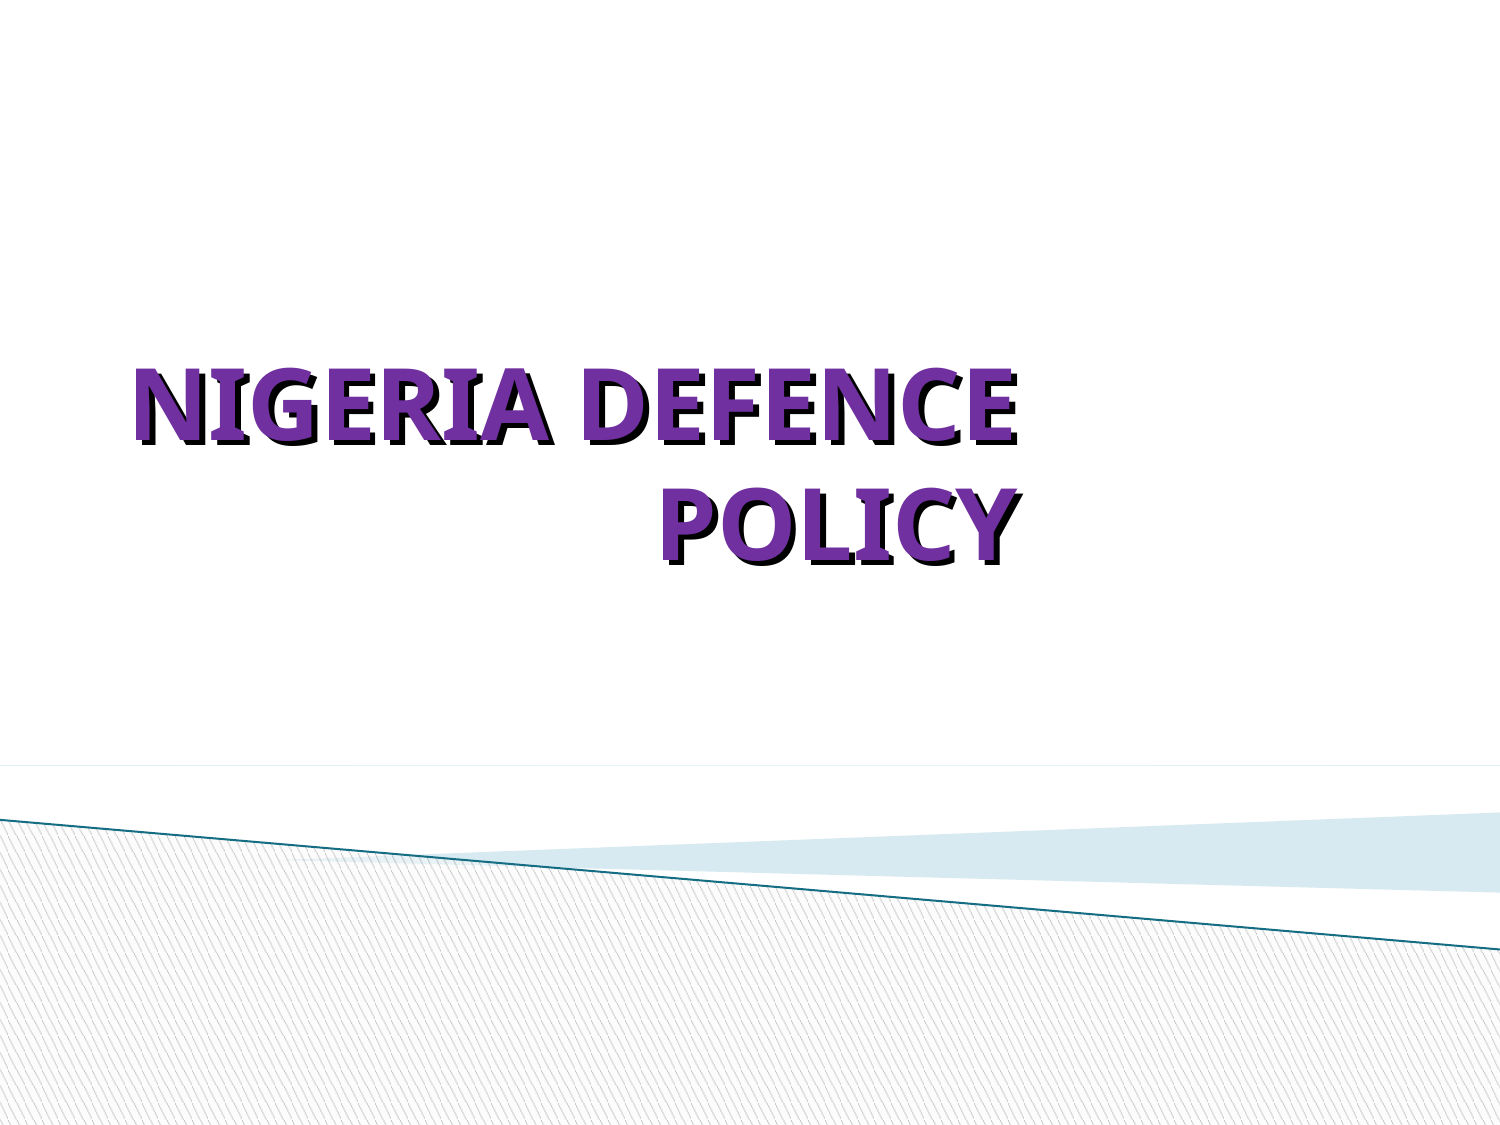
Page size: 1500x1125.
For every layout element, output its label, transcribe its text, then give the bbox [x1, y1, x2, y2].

title NIGERIA DEFENCE POLICY [112, 287, 1388, 588]
